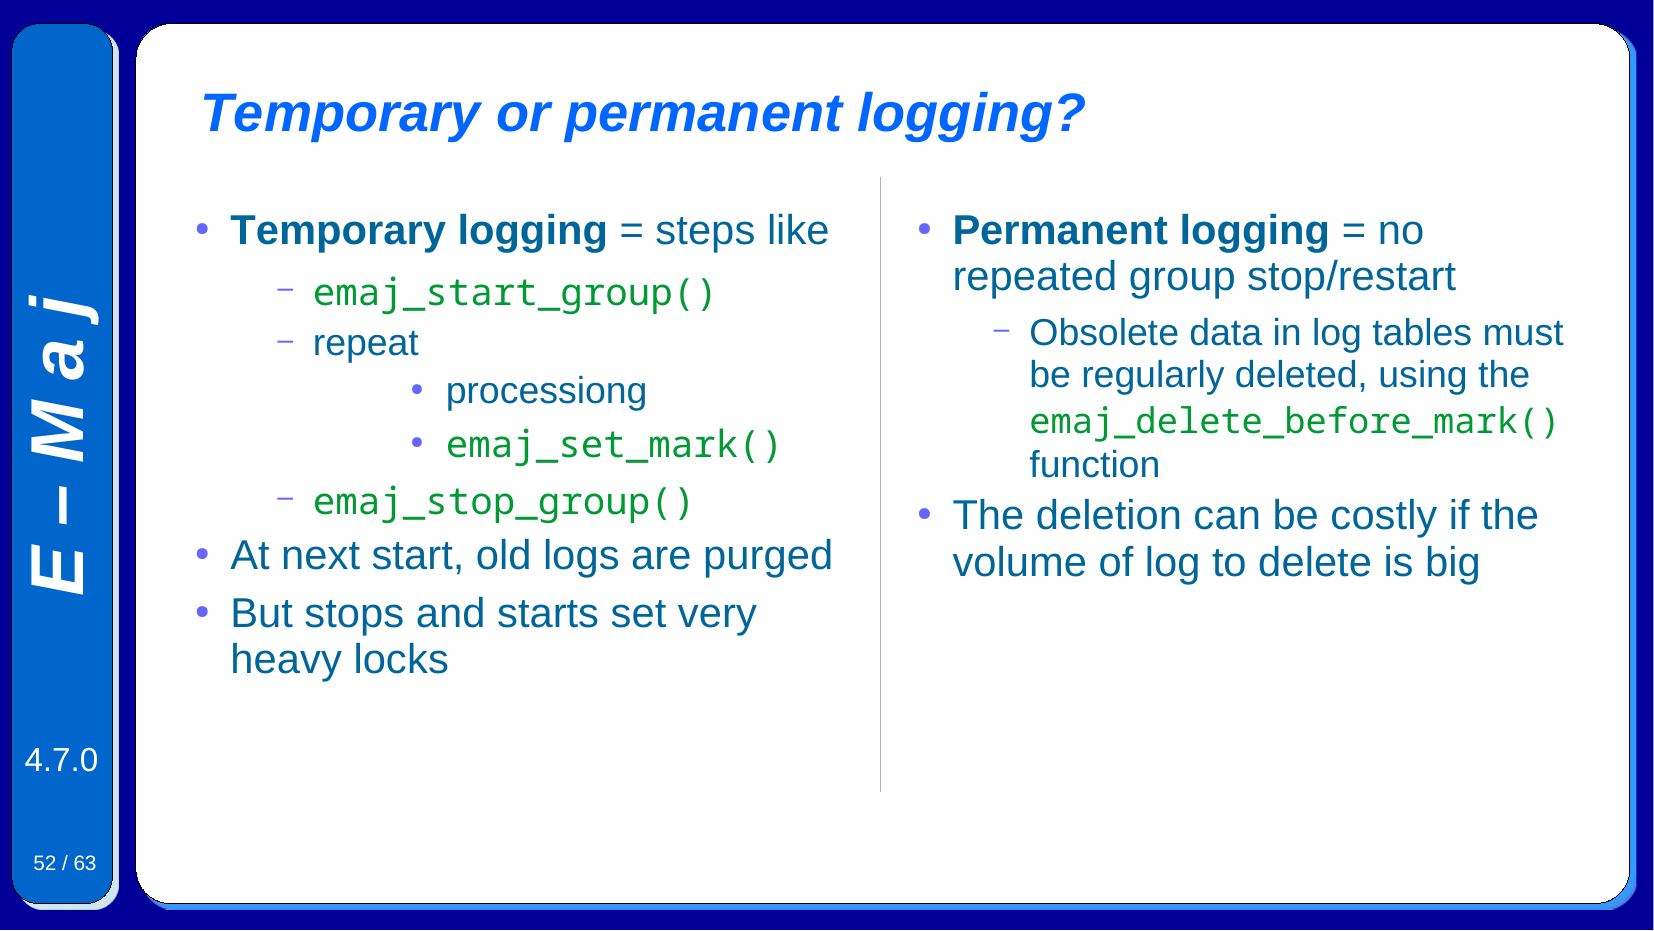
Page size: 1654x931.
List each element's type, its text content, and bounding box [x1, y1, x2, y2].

list Permanent logging = no repeated group stop/restart Obsolete data in log tables must be regularly deleted, using the emaj_delete_before_mark() function The deletion can be costly if the volume of log to delete is big [899, 206, 1588, 827]
list Temporary logging = steps like emaj_start_group() repeat processiong emaj_set_mark() emaj_stop_group() At next start, old logs are purged But stops and starts set very heavy locks [177, 206, 865, 827]
title Temporary or permanent logging? [200, 34, 1575, 191]
